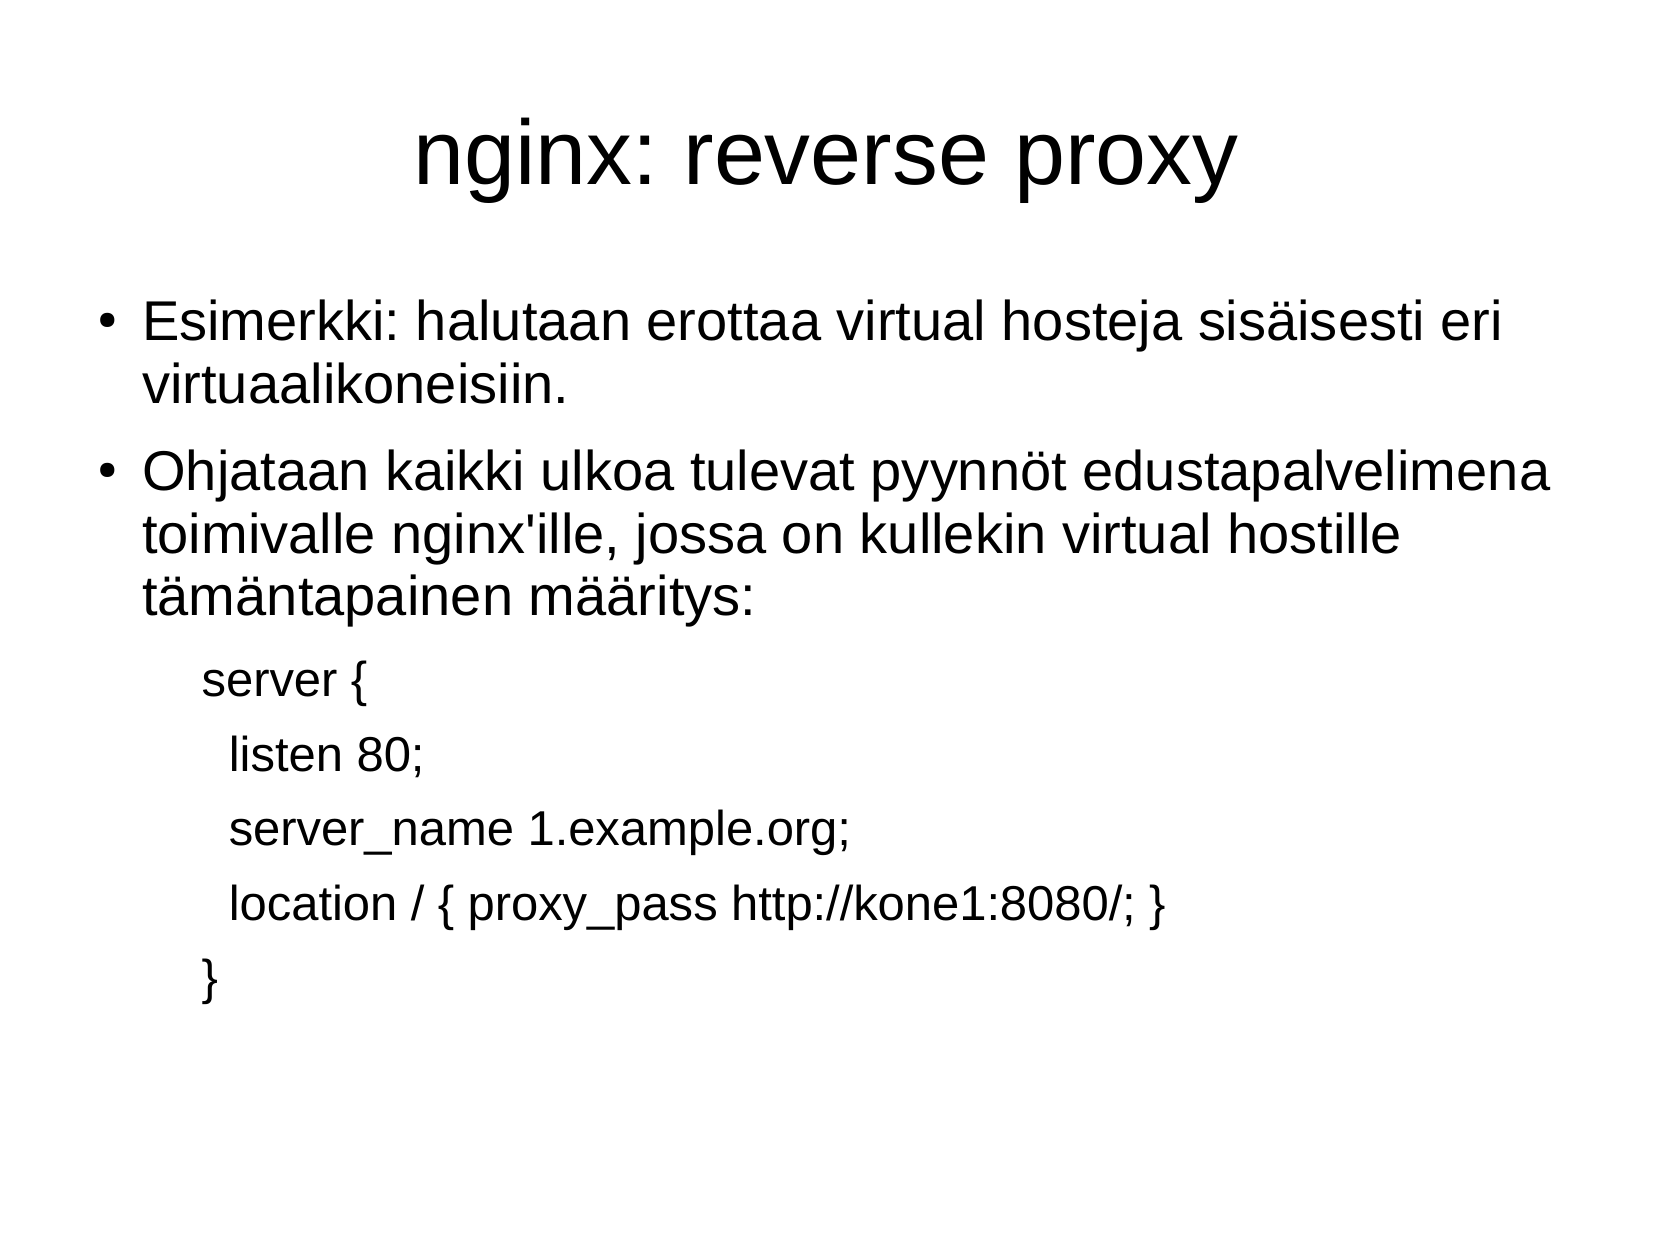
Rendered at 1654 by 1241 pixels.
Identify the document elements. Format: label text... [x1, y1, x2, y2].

title nginx: reverse proxy [82, 49, 1571, 257]
list Esimerkki: halutaan erottaa virtual hosteja sisäisesti eri virtuaalikoneisiin. Ohjataan kaikki ulkoa tulevat pyynnöt edustapalvelimena toimivalle nginx'ille, jossa on kullekin virtual hostille tämäntapainen määritys: server { listen 80; server_name 1.example.org; location / { proxy_pass http://kone1:8080/; } } [82, 290, 1571, 1010]
